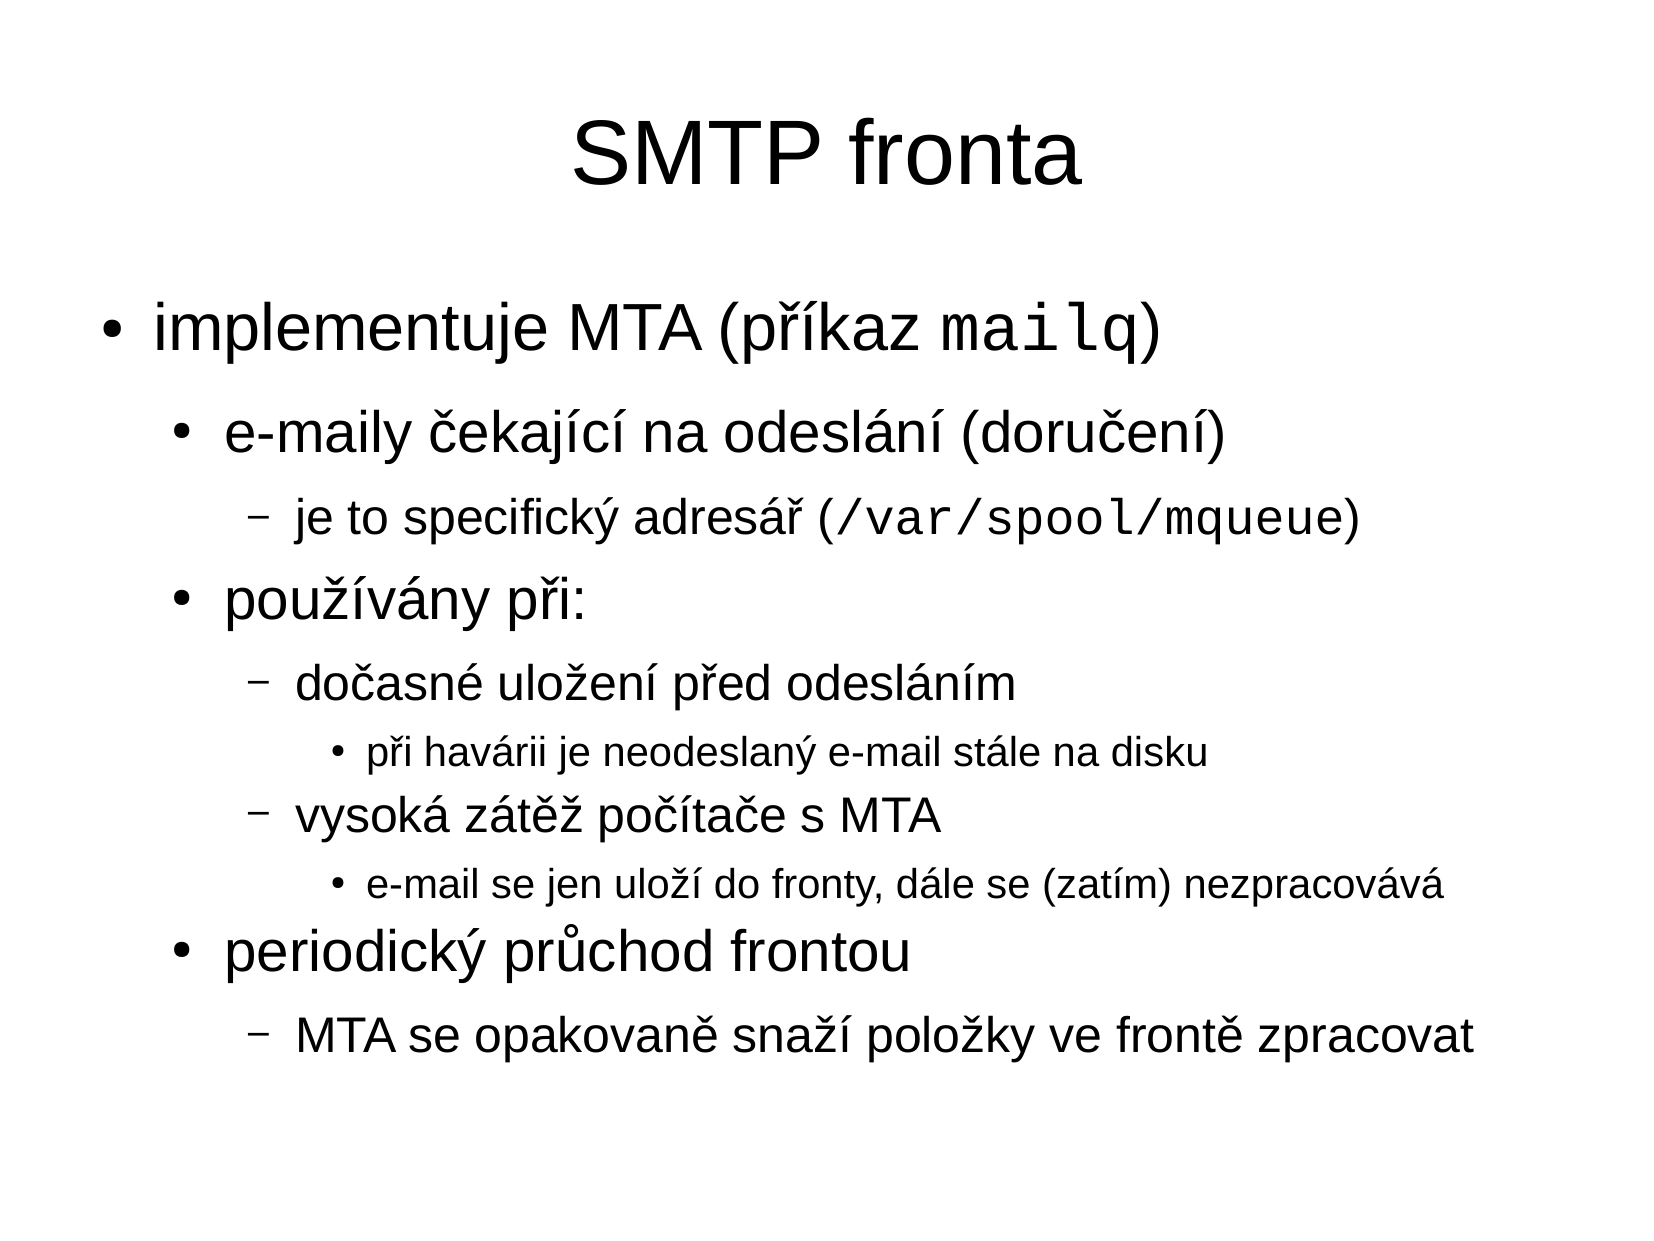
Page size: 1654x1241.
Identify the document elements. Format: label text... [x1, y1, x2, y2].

list implementuje MTA (příkaz mailq) e-maily čekající na odeslání (doručení) je to specifický adresář (/var/spool/mqueue) používány při: dočasné uložení před odesláním při havárii je neodeslaný e-mail stále na disku vysoká zátěž počítače s MTA e-mail se jen uloží do fronty, dále se (zatím) nezpracovává periodický průchod frontou MTA se opakovaně snaží položky ve frontě zpracovat [82, 290, 1571, 1226]
title SMTP fronta [82, 49, 1571, 257]
